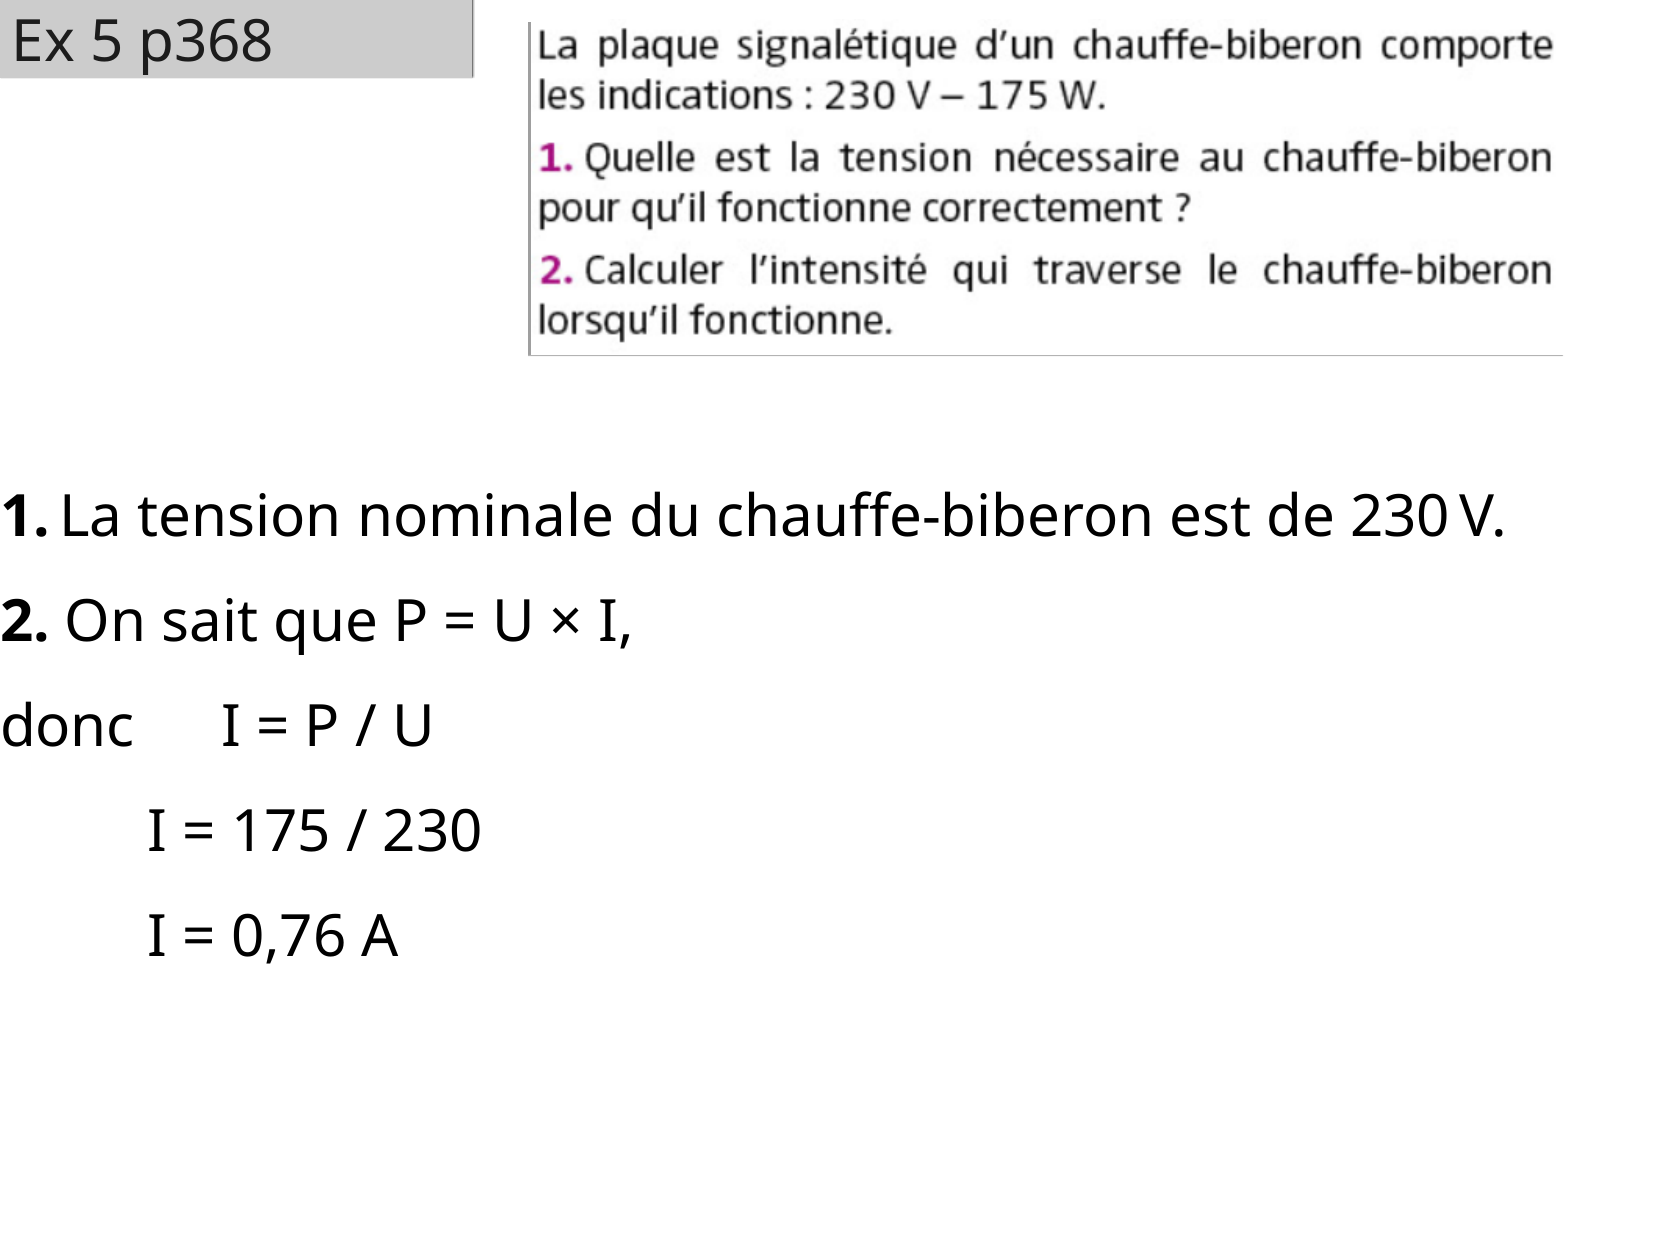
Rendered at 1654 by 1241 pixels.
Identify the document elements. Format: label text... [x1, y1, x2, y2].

picture [531, 19, 1568, 355]
title Ex 5 p368 [0, 0, 473, 78]
list 1. La tension nominale du chauffe-biberon est de 230 V. 2. On sait que P = U × I, donc I = P / U I = 175 / 230 I = 0,76 A [0, 78, 1654, 1241]
